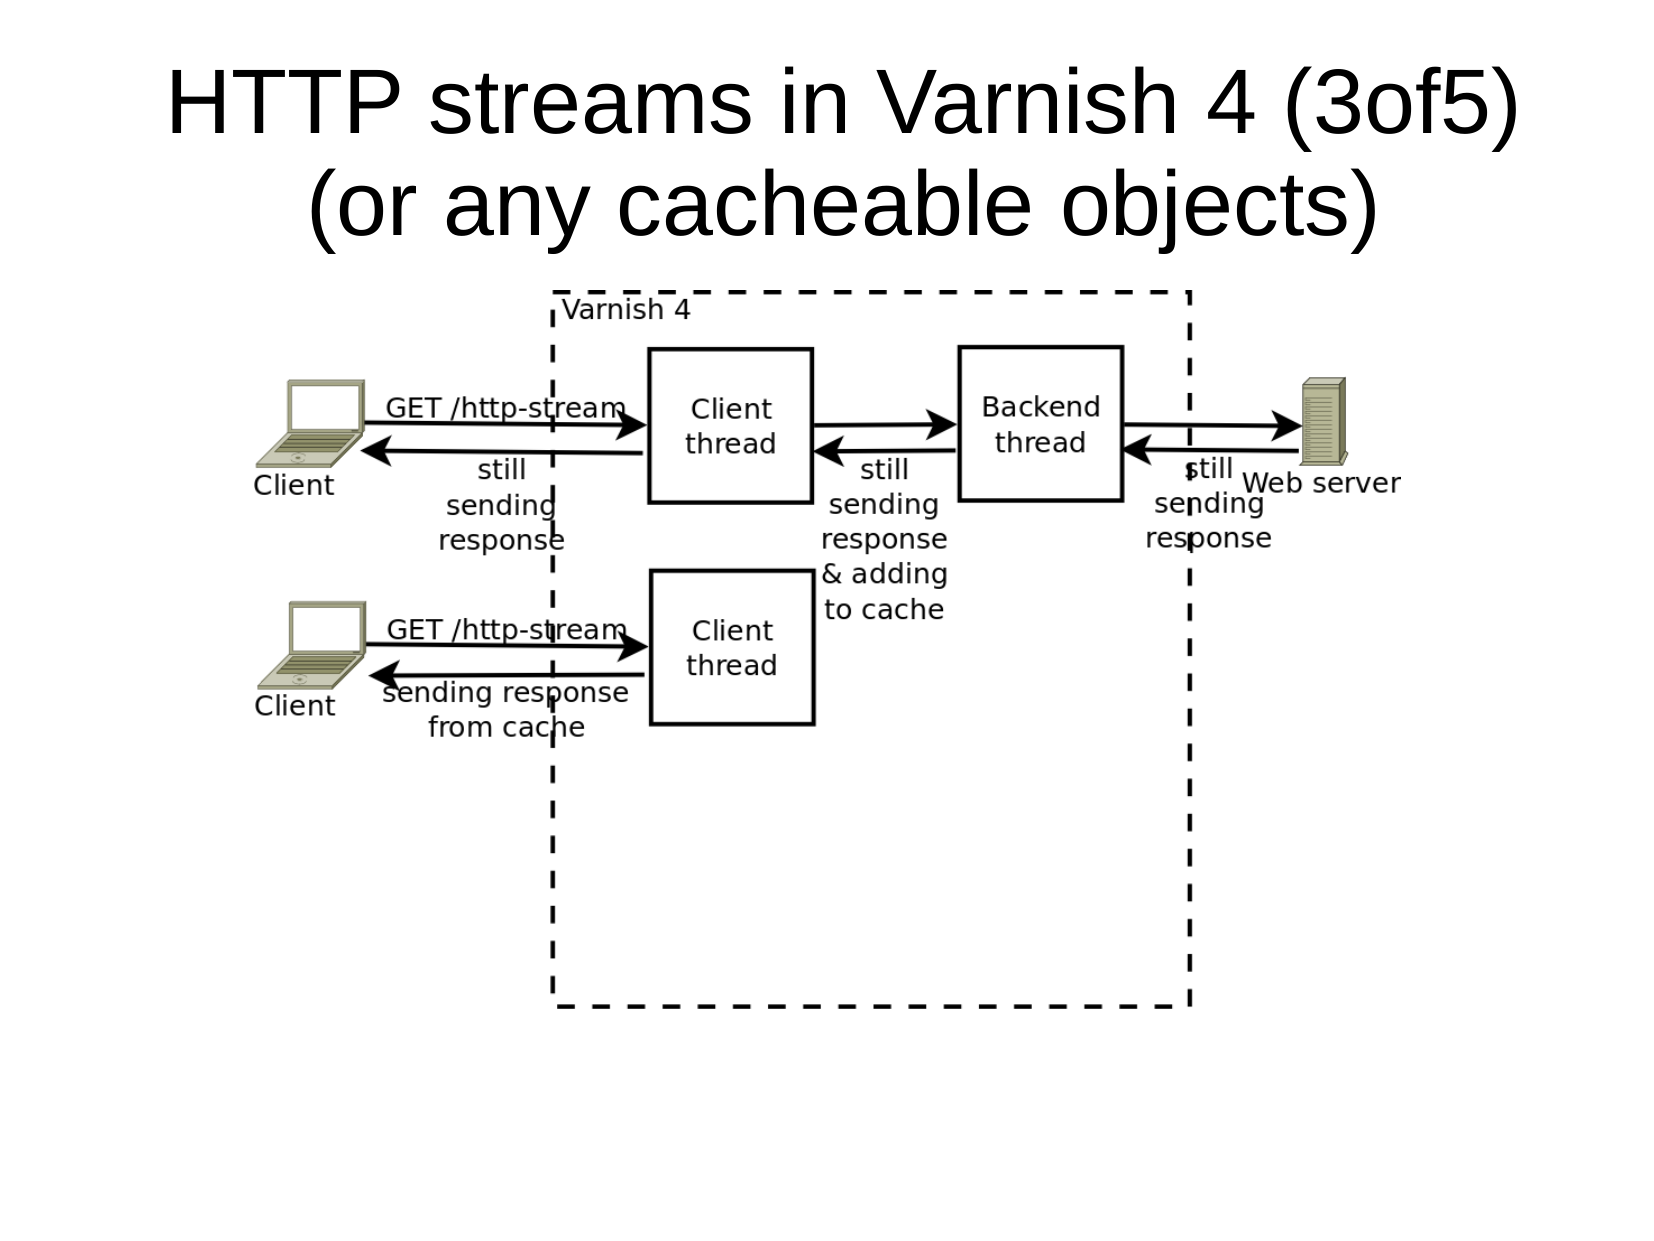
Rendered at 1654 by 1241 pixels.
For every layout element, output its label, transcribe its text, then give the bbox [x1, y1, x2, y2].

picture [253, 290, 1401, 1010]
title HTTP streams in Varnish 4 (3of5) (or any cacheable objects) [82, 49, 1571, 257]
